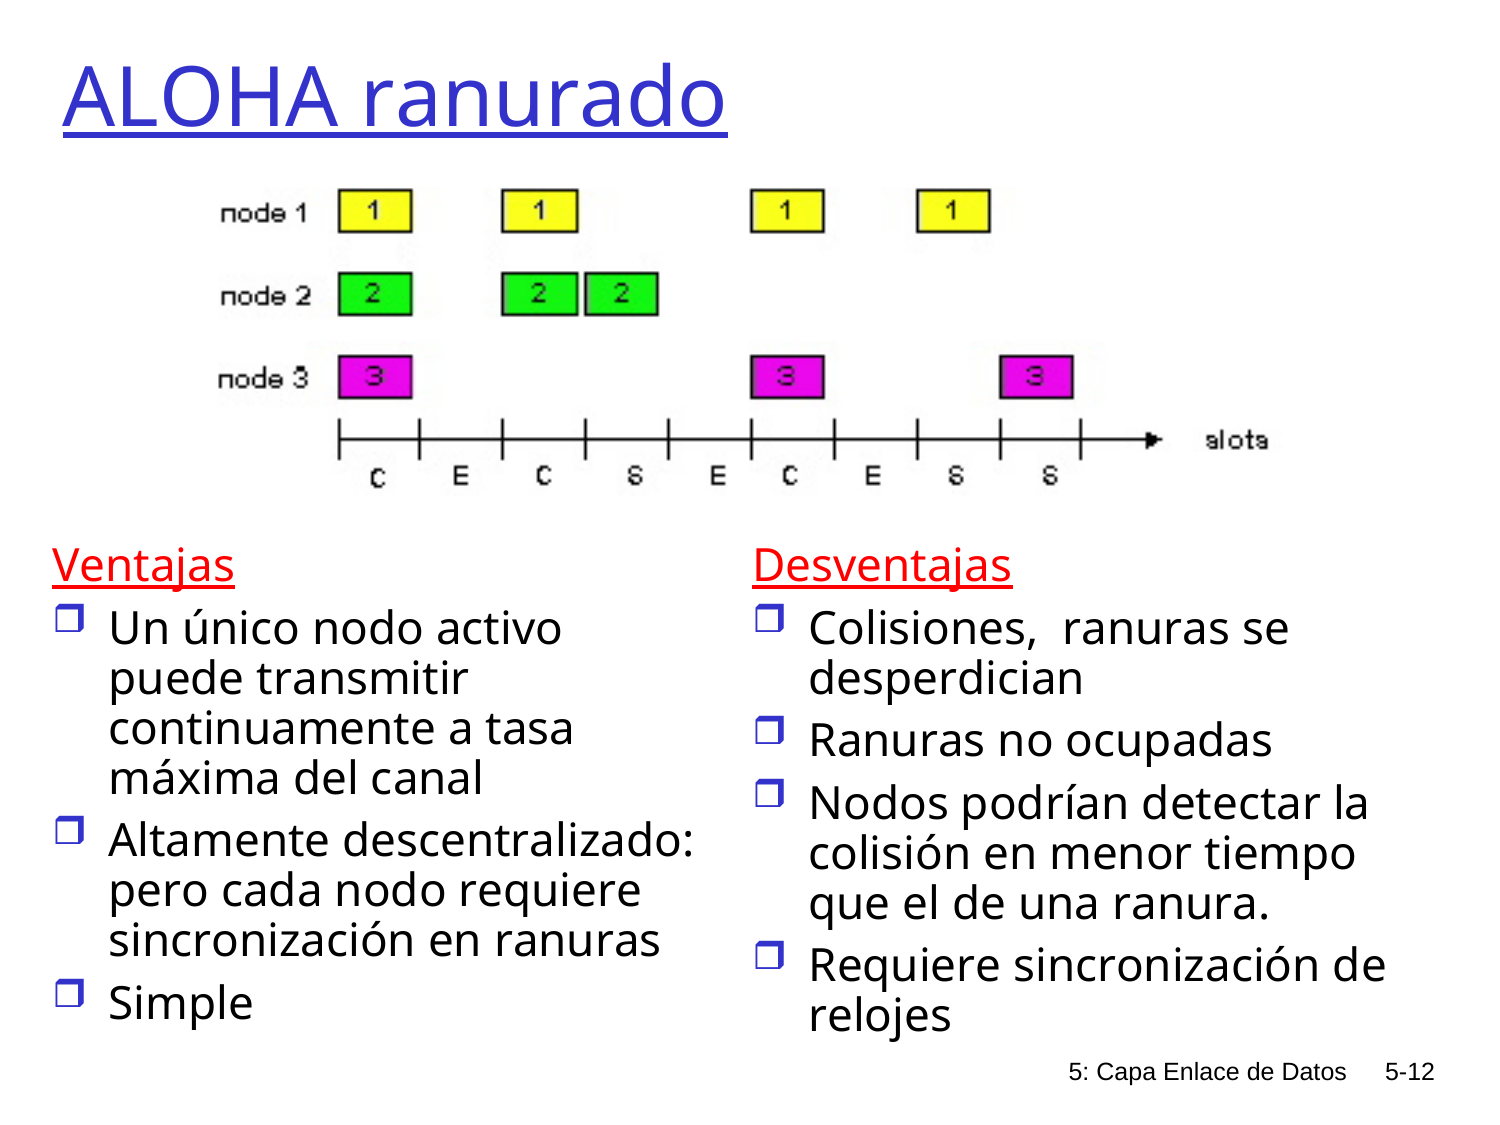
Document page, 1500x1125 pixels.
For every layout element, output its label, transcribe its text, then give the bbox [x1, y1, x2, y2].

list Desventajas Colisiones, ranuras se desperdician Ranuras no ocupadas Nodos podrían detectar la colisión en menor tiempo que el de una ranura. Requiere sincronización de relojes [737, 534, 1426, 1060]
title ALOHA ranurado [47, 0, 1323, 188]
list Ventajas Un único nodo activo puede transmitir continuamente a tasa máxima del canal Altamente descentralizado: pero cada nodo requiere sincronización en ranuras Simple [37, 534, 713, 1060]
picture [87, 187, 1415, 509]
